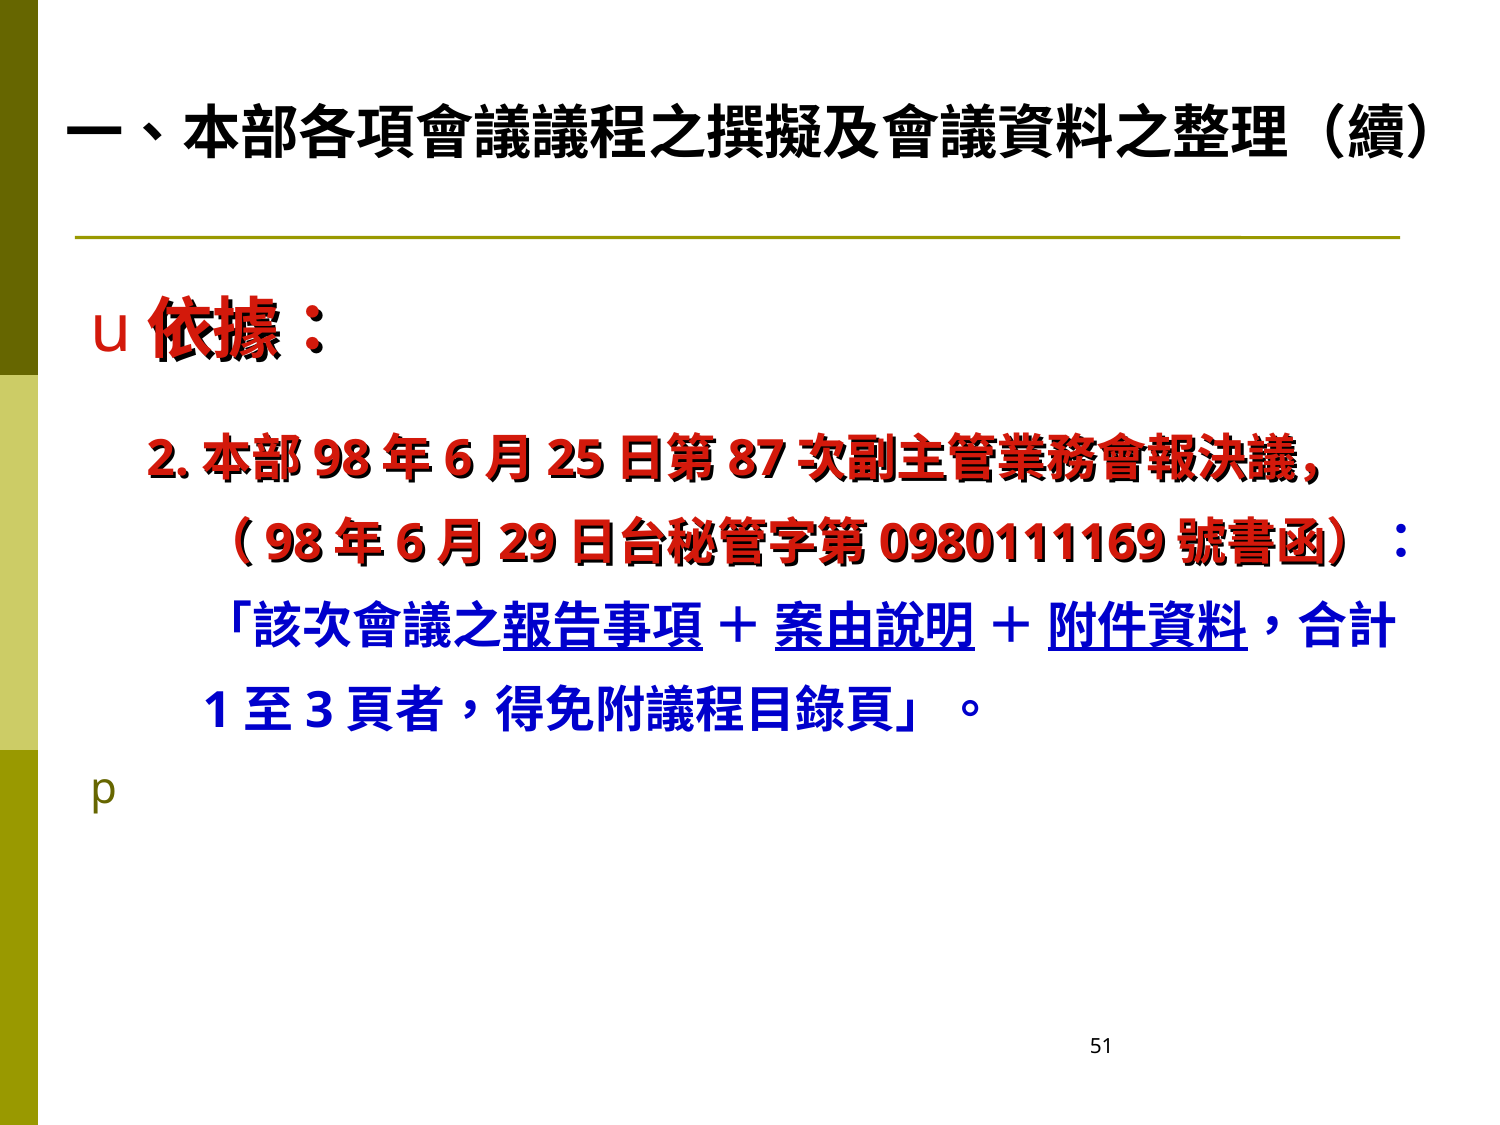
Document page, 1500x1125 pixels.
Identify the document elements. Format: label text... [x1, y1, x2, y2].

text_box 一、本部各項會議議程之撰擬及會議資料之整理（續） [29, 46, 1500, 173]
text_box [1074, 1025, 1426, 1101]
list 依據： 2.本部98年6月25日第87次副主管業務會報決議，（98年6月29日台秘管字第0980111169號書函）：「該次會議之報告事項 ＋ 案由說明 ＋ 附件資料，合計1至3頁者，得免附議程目錄頁」。 [75, 262, 1426, 1006]
